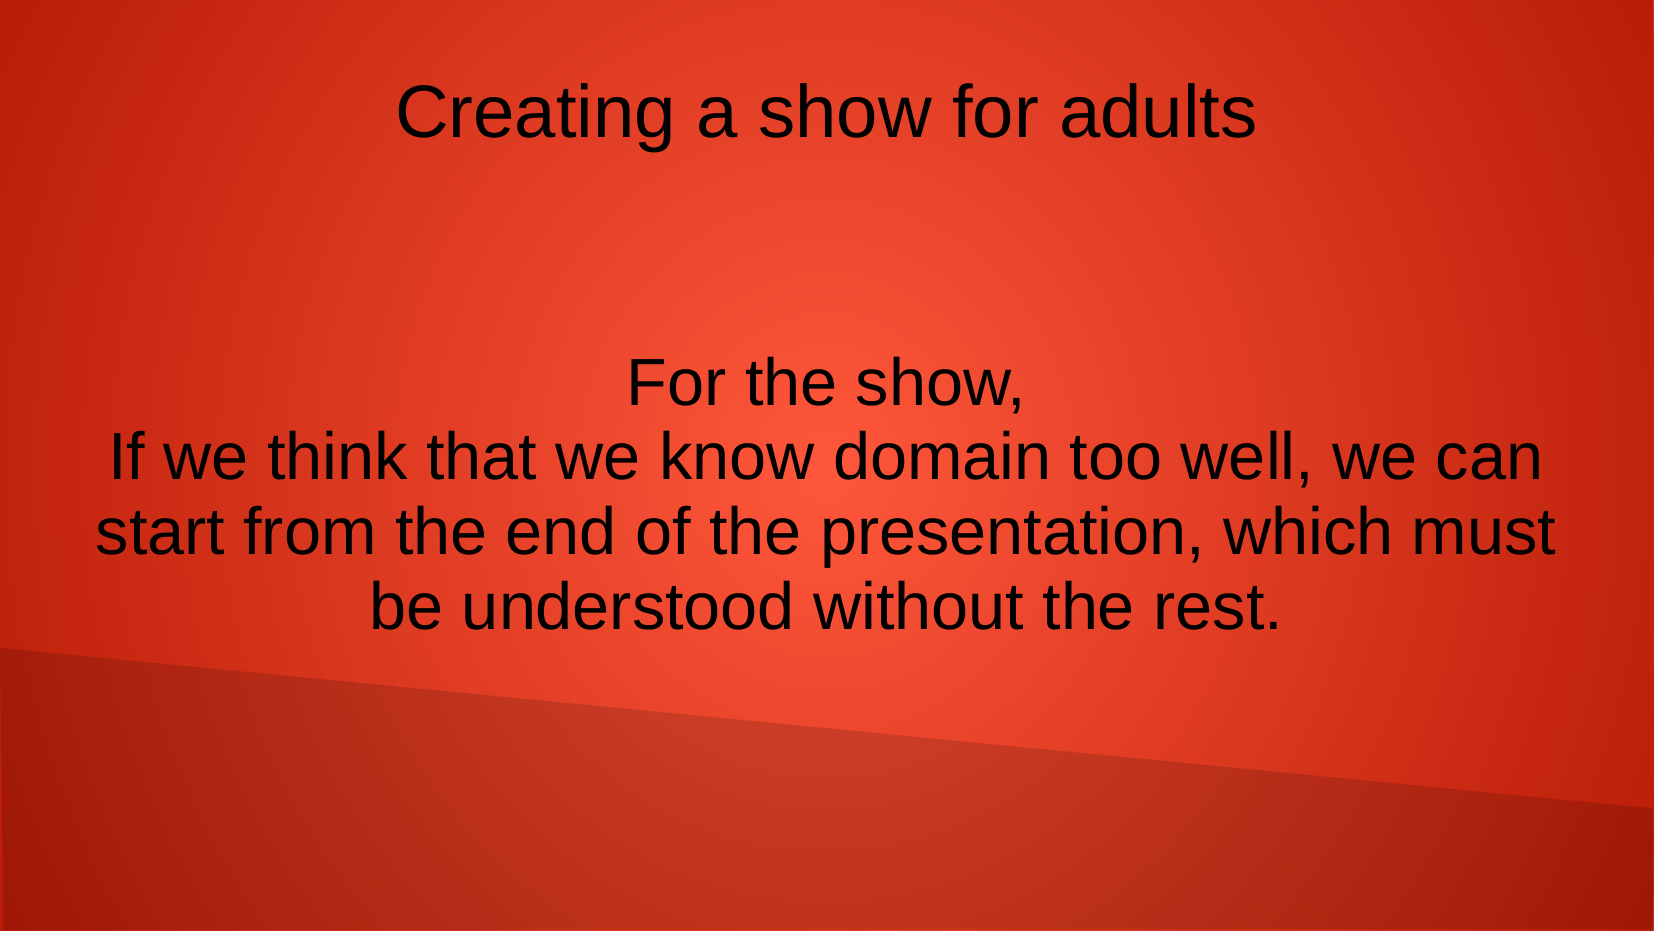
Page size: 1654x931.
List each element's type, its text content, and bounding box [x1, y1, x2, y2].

title Creating a show for adults [82, 35, 1571, 189]
subtitle For the show, If we think that we know domain too well, we can start from the end of the presentation, which must be understood without the rest. [82, 224, 1571, 764]
